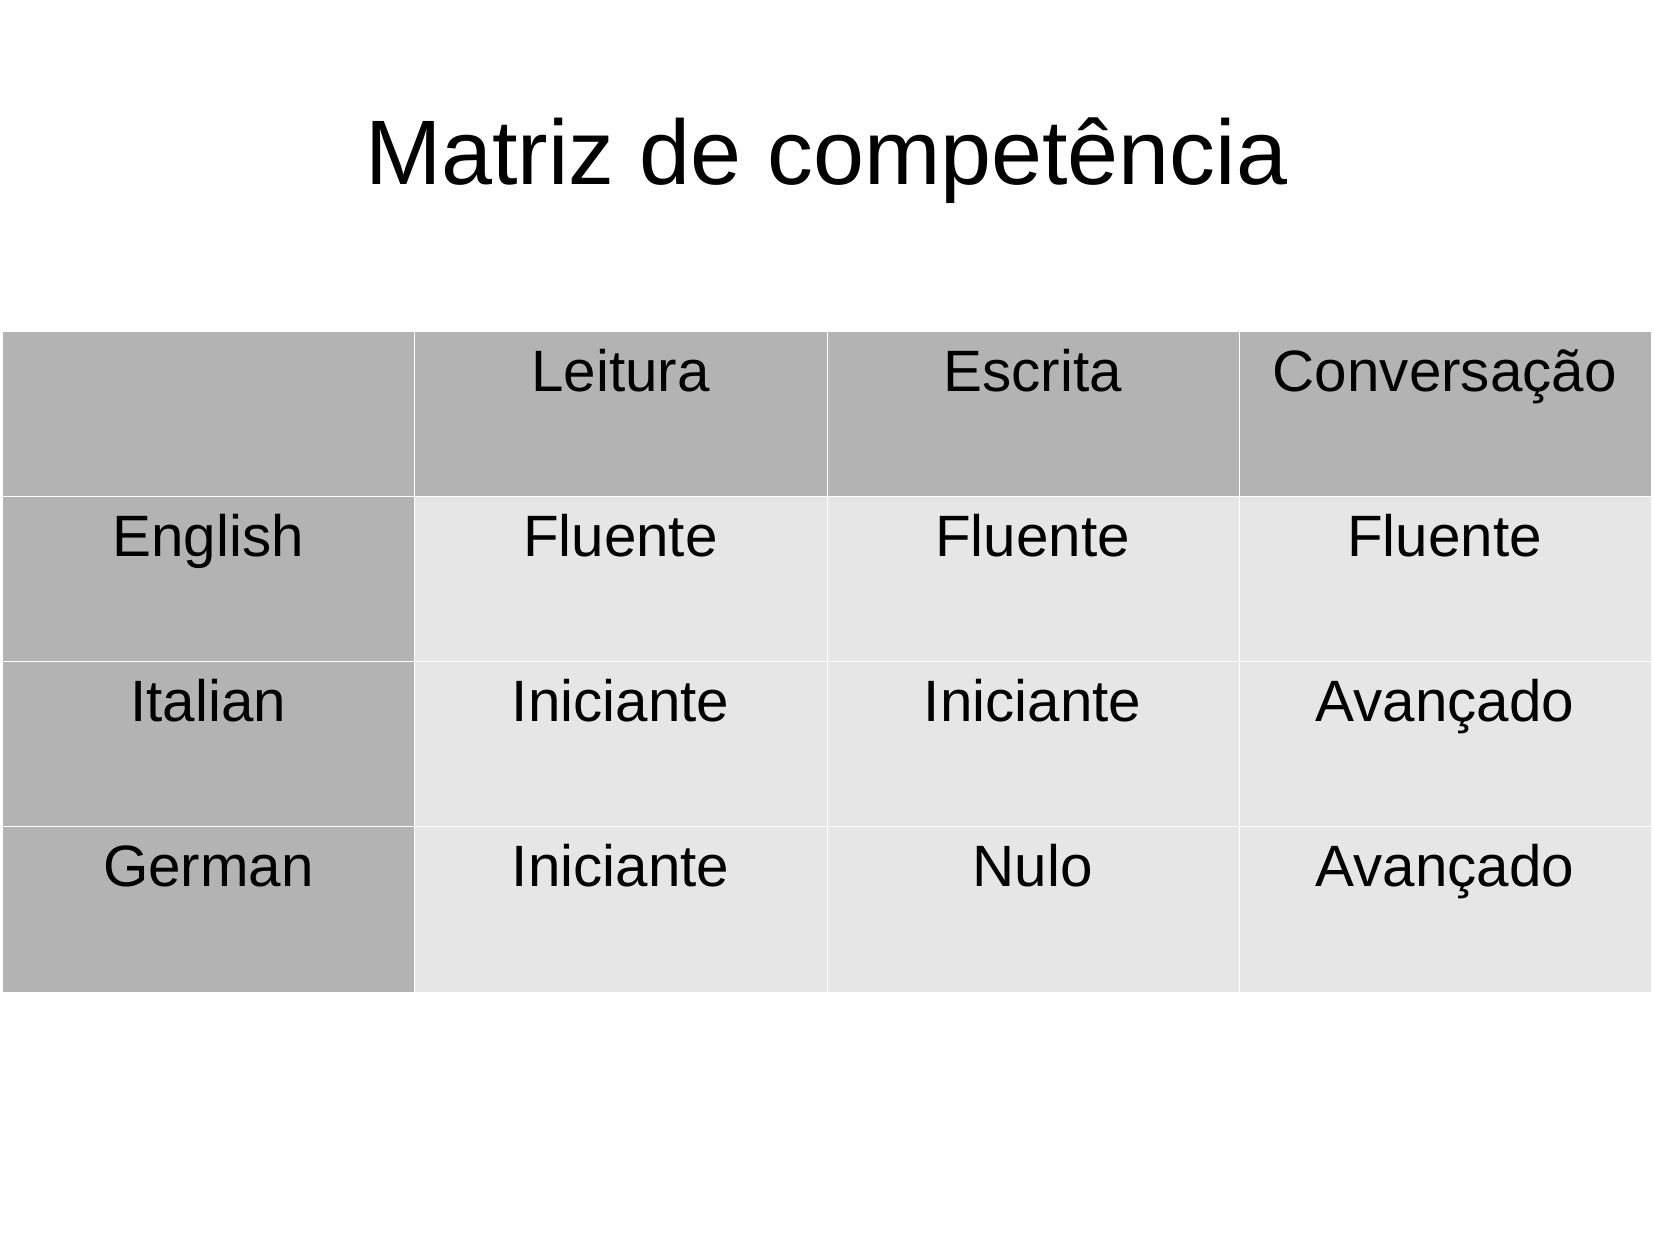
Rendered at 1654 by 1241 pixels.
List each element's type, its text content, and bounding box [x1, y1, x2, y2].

title Matriz de competência [82, 49, 1571, 257]
table_cell Italian [3, 662, 414, 826]
table_header Conversação [1240, 332, 1651, 496]
table_header Leitura [415, 332, 827, 496]
table_cell German [3, 827, 414, 992]
table_cell Iniciante [415, 827, 827, 992]
table_cell Avançado [1240, 827, 1651, 992]
table_cell Iniciante [828, 662, 1239, 826]
table_cell Fluente [415, 497, 827, 661]
table_cell Fluente [1240, 497, 1651, 661]
table_header [3, 332, 414, 496]
table_cell Iniciante [415, 662, 827, 826]
table_cell Avançado [1240, 662, 1651, 826]
table_header Escrita [828, 332, 1239, 496]
table_cell Fluente [828, 497, 1239, 661]
table_cell English [3, 497, 414, 661]
table_cell Nulo [828, 827, 1239, 992]
